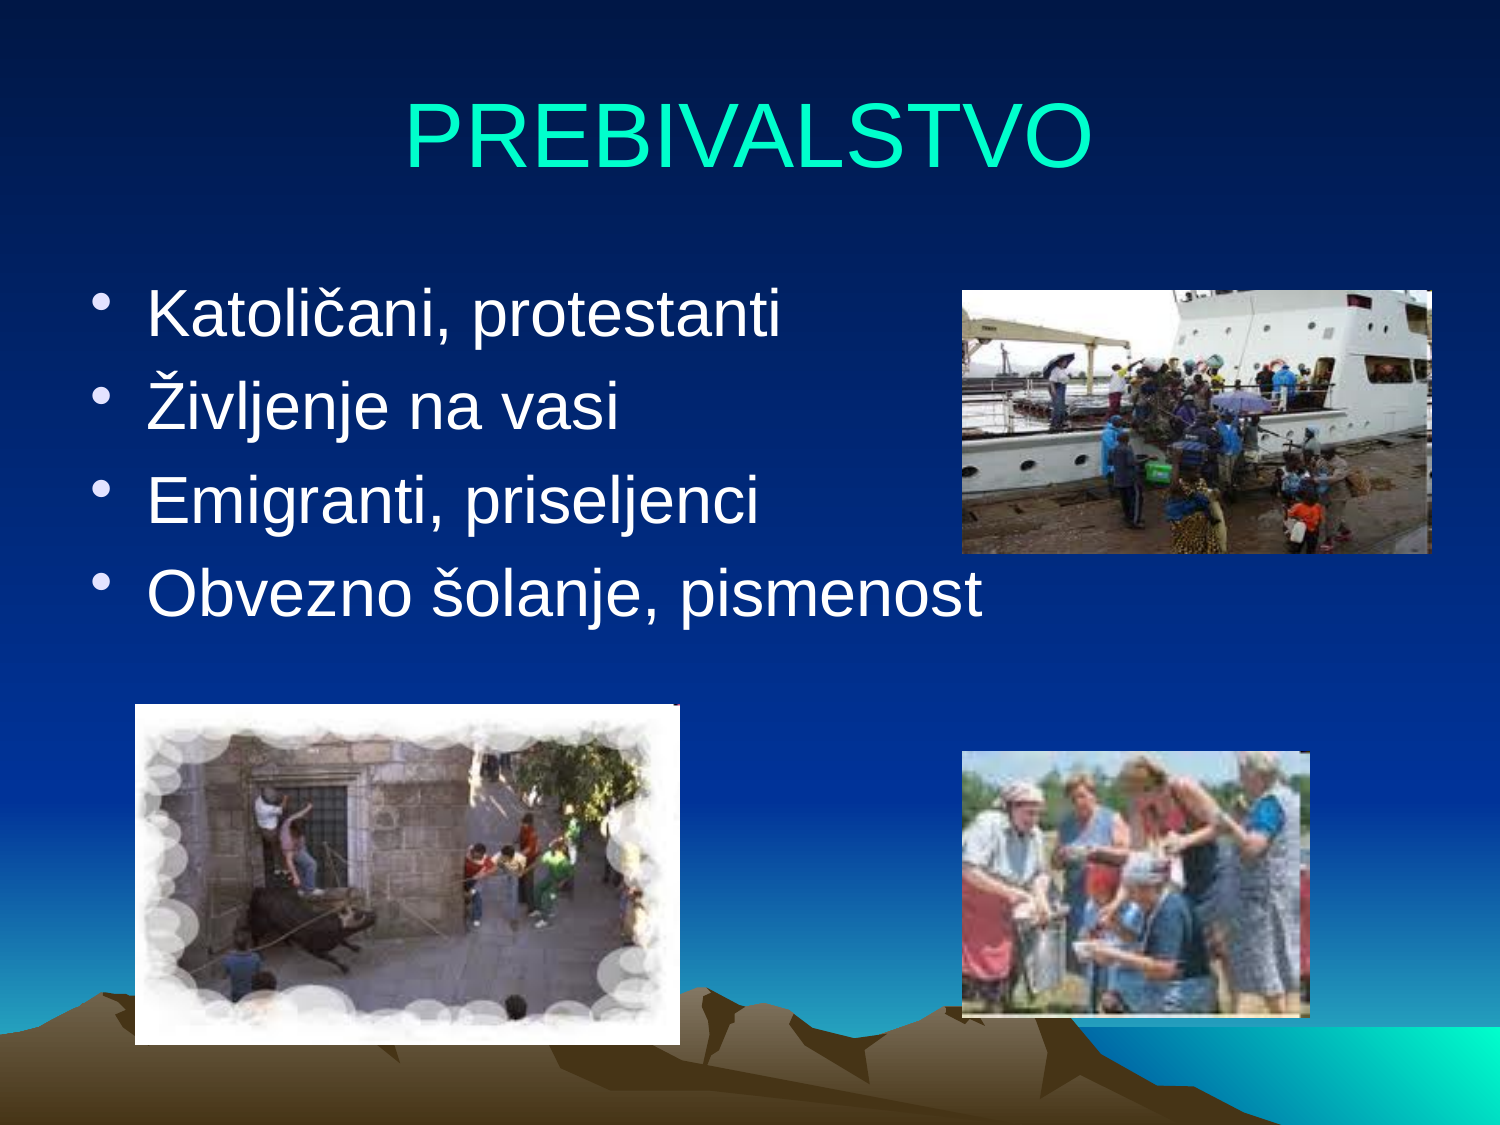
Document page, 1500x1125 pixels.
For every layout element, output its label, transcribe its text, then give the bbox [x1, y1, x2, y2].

picture [962, 751, 1310, 1018]
picture [962, 290, 1432, 554]
picture [135, 704, 680, 1045]
list Katoličani, protestanti Življenje na vasi Emigranti, priseljenci Obvezno šolanje, pismenost [75, 262, 1425, 1000]
title PREBIVALSTVO [75, 37, 1425, 225]
